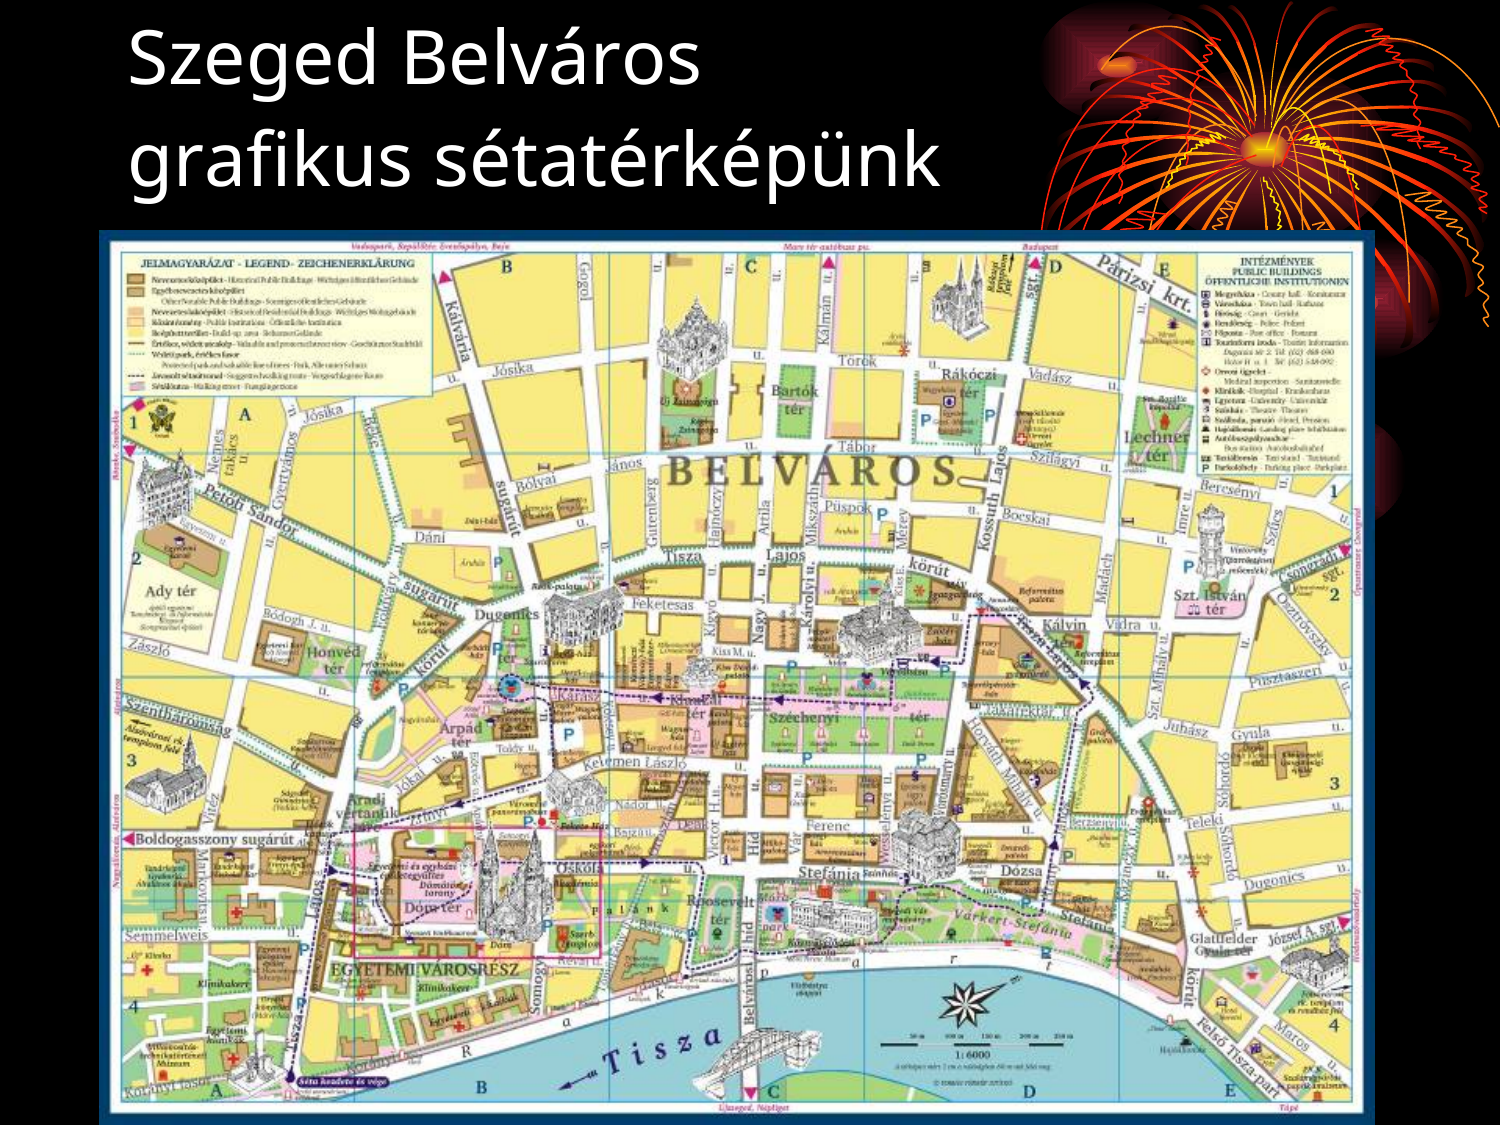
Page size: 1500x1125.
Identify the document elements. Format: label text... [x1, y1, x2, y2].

picture [99, 230, 1375, 1125]
title Szeged Belváros grafikus sétatérképünk [112, 0, 1388, 220]
